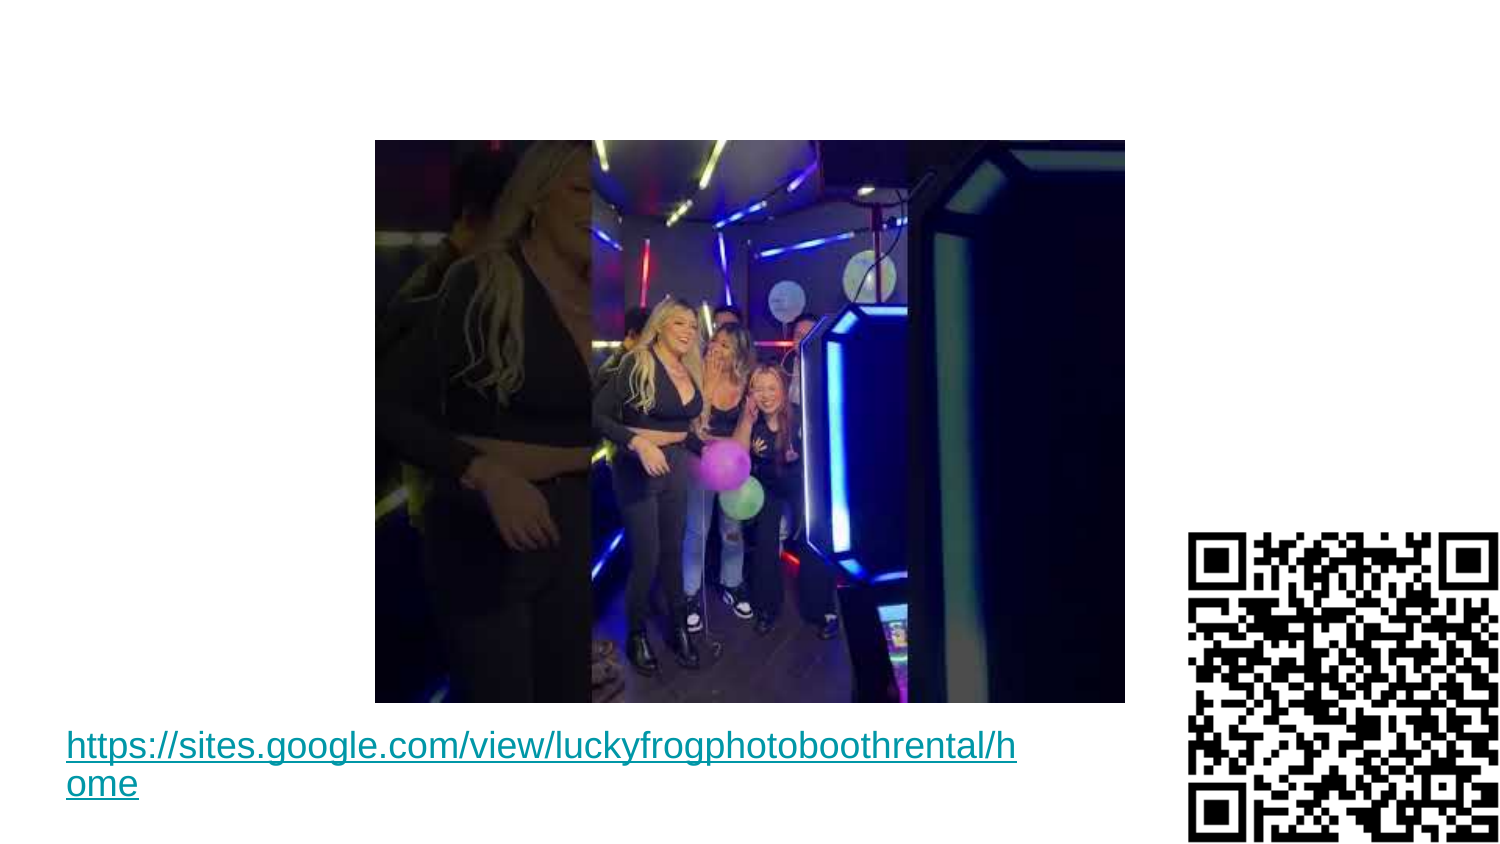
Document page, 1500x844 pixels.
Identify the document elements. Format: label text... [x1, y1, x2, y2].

picture [375, 140, 1125, 704]
list https://sites.google.com/view/luckyfrogphotoboothrental/home [51, 694, 1036, 794]
picture [1187, 531, 1500, 844]
